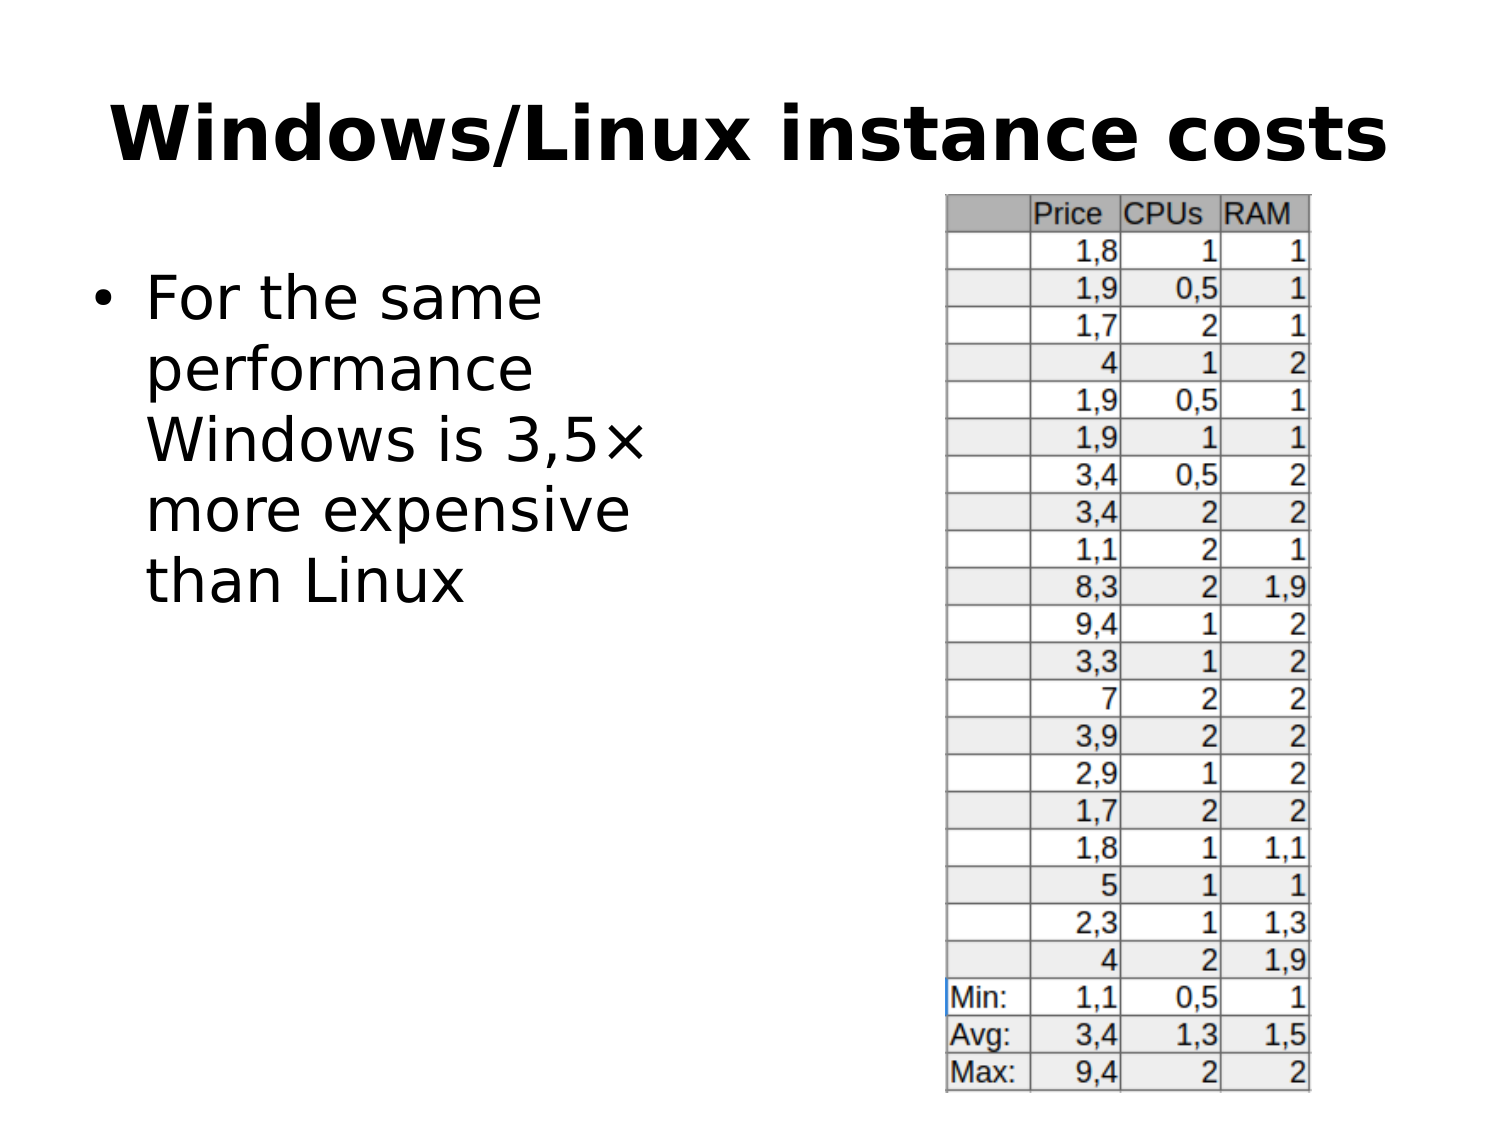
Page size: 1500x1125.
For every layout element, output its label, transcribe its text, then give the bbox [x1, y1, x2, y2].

list For the same performance Windows is 3,5× more expensive than Linux [75, 263, 734, 1063]
title Windows/Linux instance costs [75, 68, 1425, 201]
picture [945, 194, 1312, 1093]
